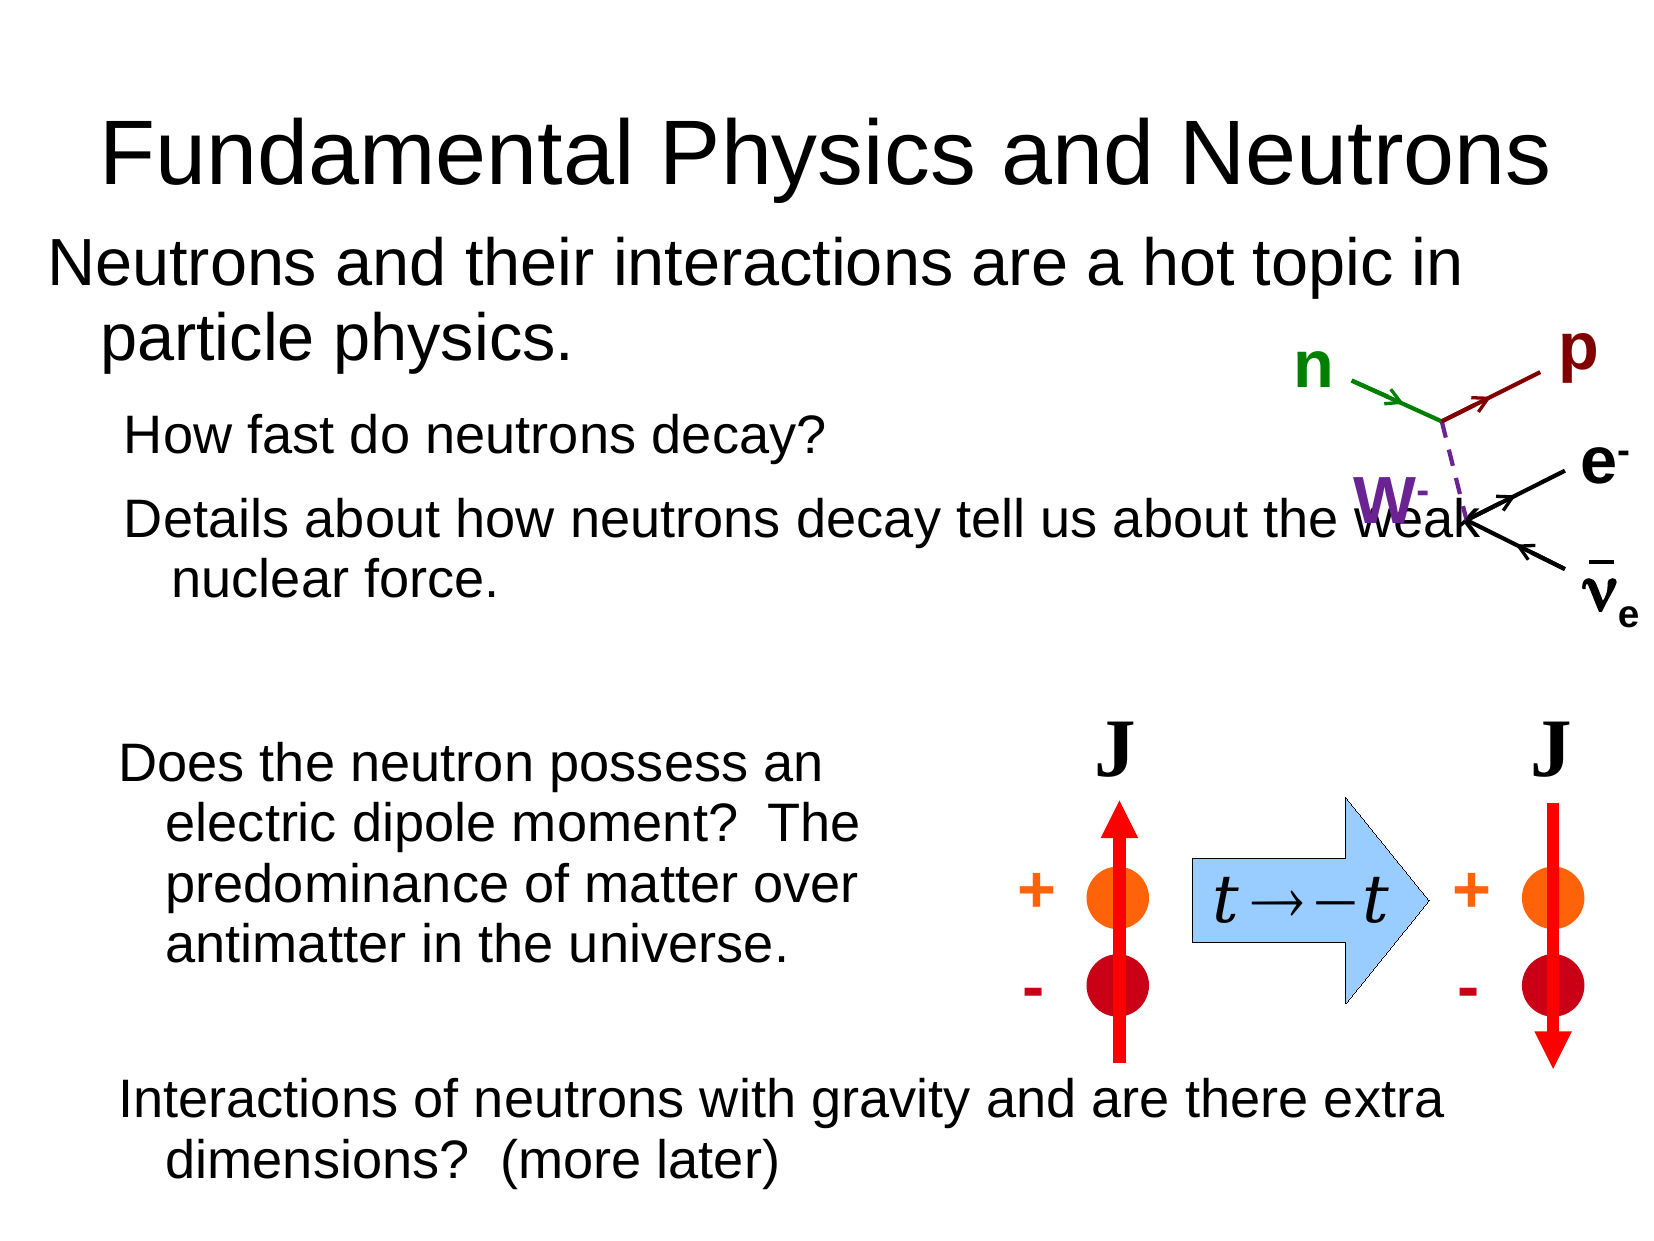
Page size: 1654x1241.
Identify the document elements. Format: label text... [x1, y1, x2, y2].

text_box - [1442, 941, 1495, 1032]
list Neutrons and their interactions are a hot topic in particle physics. How fast do neutrons decay? Details about how neutrons decay tell us about the weak nuclear force. [29, 225, 1506, 739]
text_box [1126, 867, 1150, 929]
text_box [1559, 867, 1585, 929]
text_box e [1568, 542, 1654, 643]
text_box + [1002, 844, 1071, 935]
text_box W- [1338, 455, 1445, 546]
chart [1082, 679, 1152, 797]
text_box e- [1565, 415, 1645, 506]
text_box [1521, 867, 1547, 929]
chart [1517, 679, 1587, 797]
text_box - [1007, 941, 1060, 1032]
list Does the neutron possess an electric dipole moment? The predominance of matter over antimatter in the universe. [23, 732, 981, 1068]
text_box [1559, 954, 1585, 1017]
text_box [1086, 866, 1113, 929]
text_box n [1278, 319, 1349, 410]
text_box + [1437, 844, 1507, 935]
list Interactions of neutrons with gravity and are there extra dimensions? (more later) [23, 1068, 1654, 1230]
chart [1206, 859, 1396, 938]
text_box - [1439, 974, 1492, 1065]
text_box [1086, 954, 1113, 1017]
text_box [1192, 797, 1430, 1004]
text_box p [1544, 301, 1615, 393]
title Fundamental Physics and Neutrons [82, 56, 1571, 250]
text_box [1126, 955, 1150, 1016]
text_box [1521, 954, 1547, 1017]
